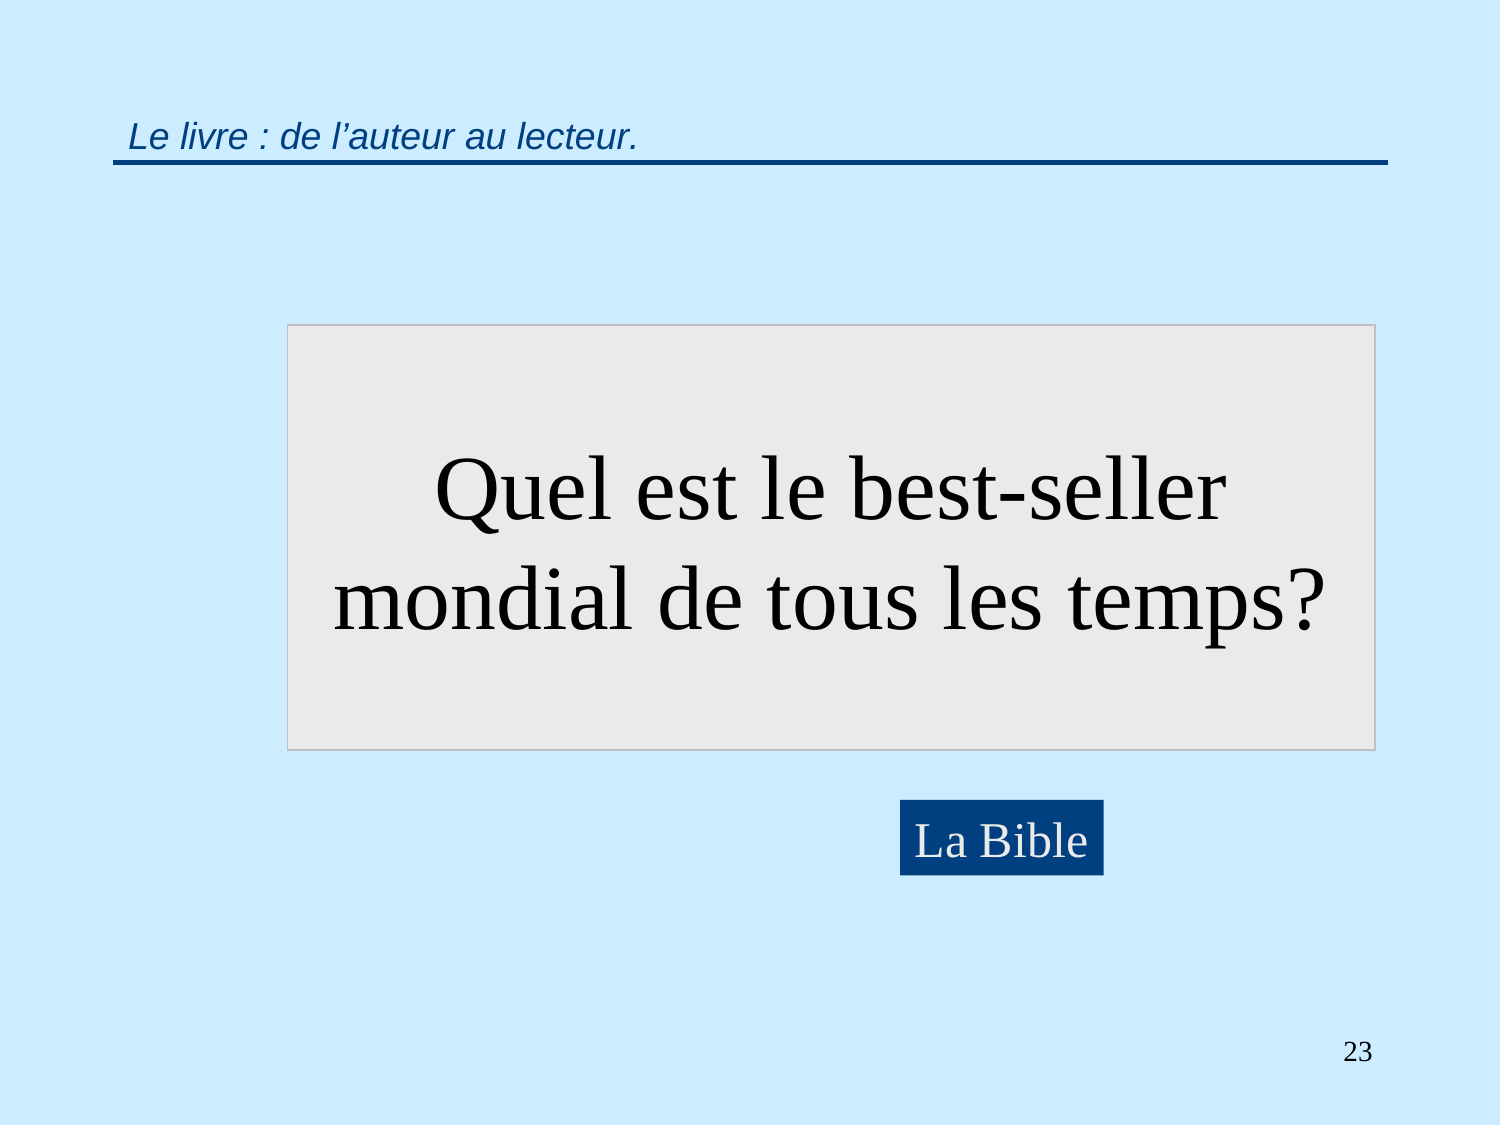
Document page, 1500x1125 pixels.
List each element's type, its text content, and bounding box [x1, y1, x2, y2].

text_box Le livre : de l’auteur au lecteur. [113, 104, 655, 160]
text_box La Bible [900, 799, 1104, 876]
title Quel est le best-seller mondial de tous les temps? [287, 324, 1375, 751]
